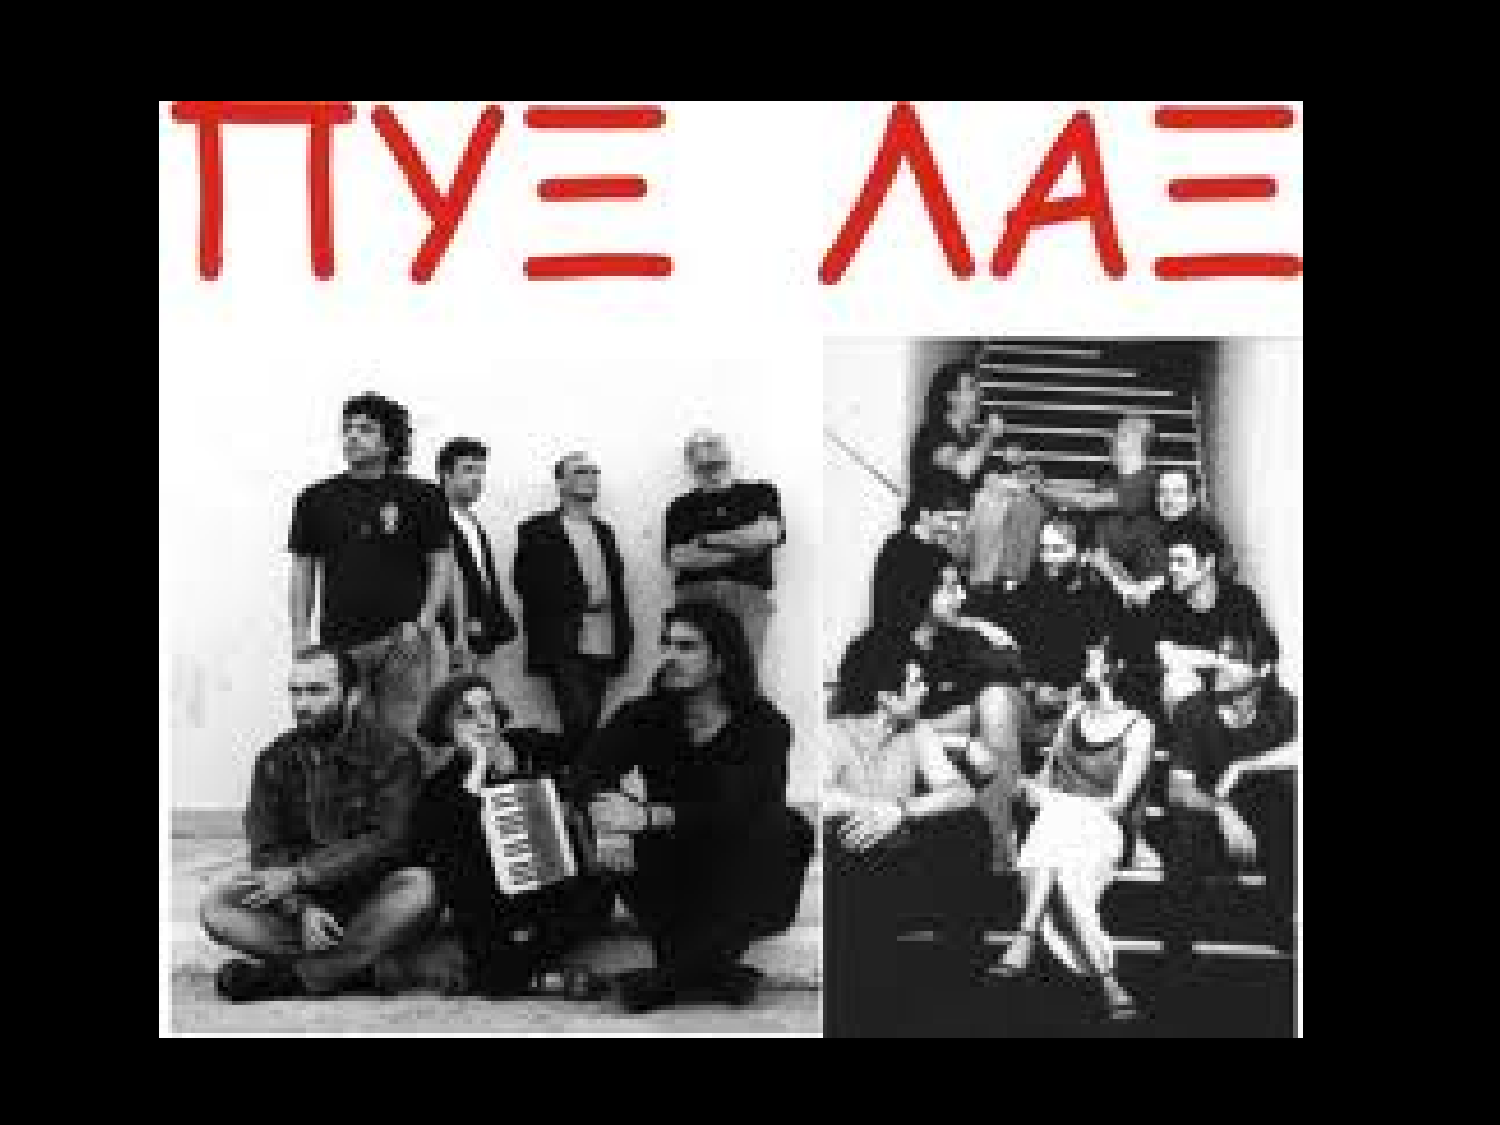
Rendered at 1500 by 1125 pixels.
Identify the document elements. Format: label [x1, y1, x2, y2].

picture [159, 101, 1303, 1038]
